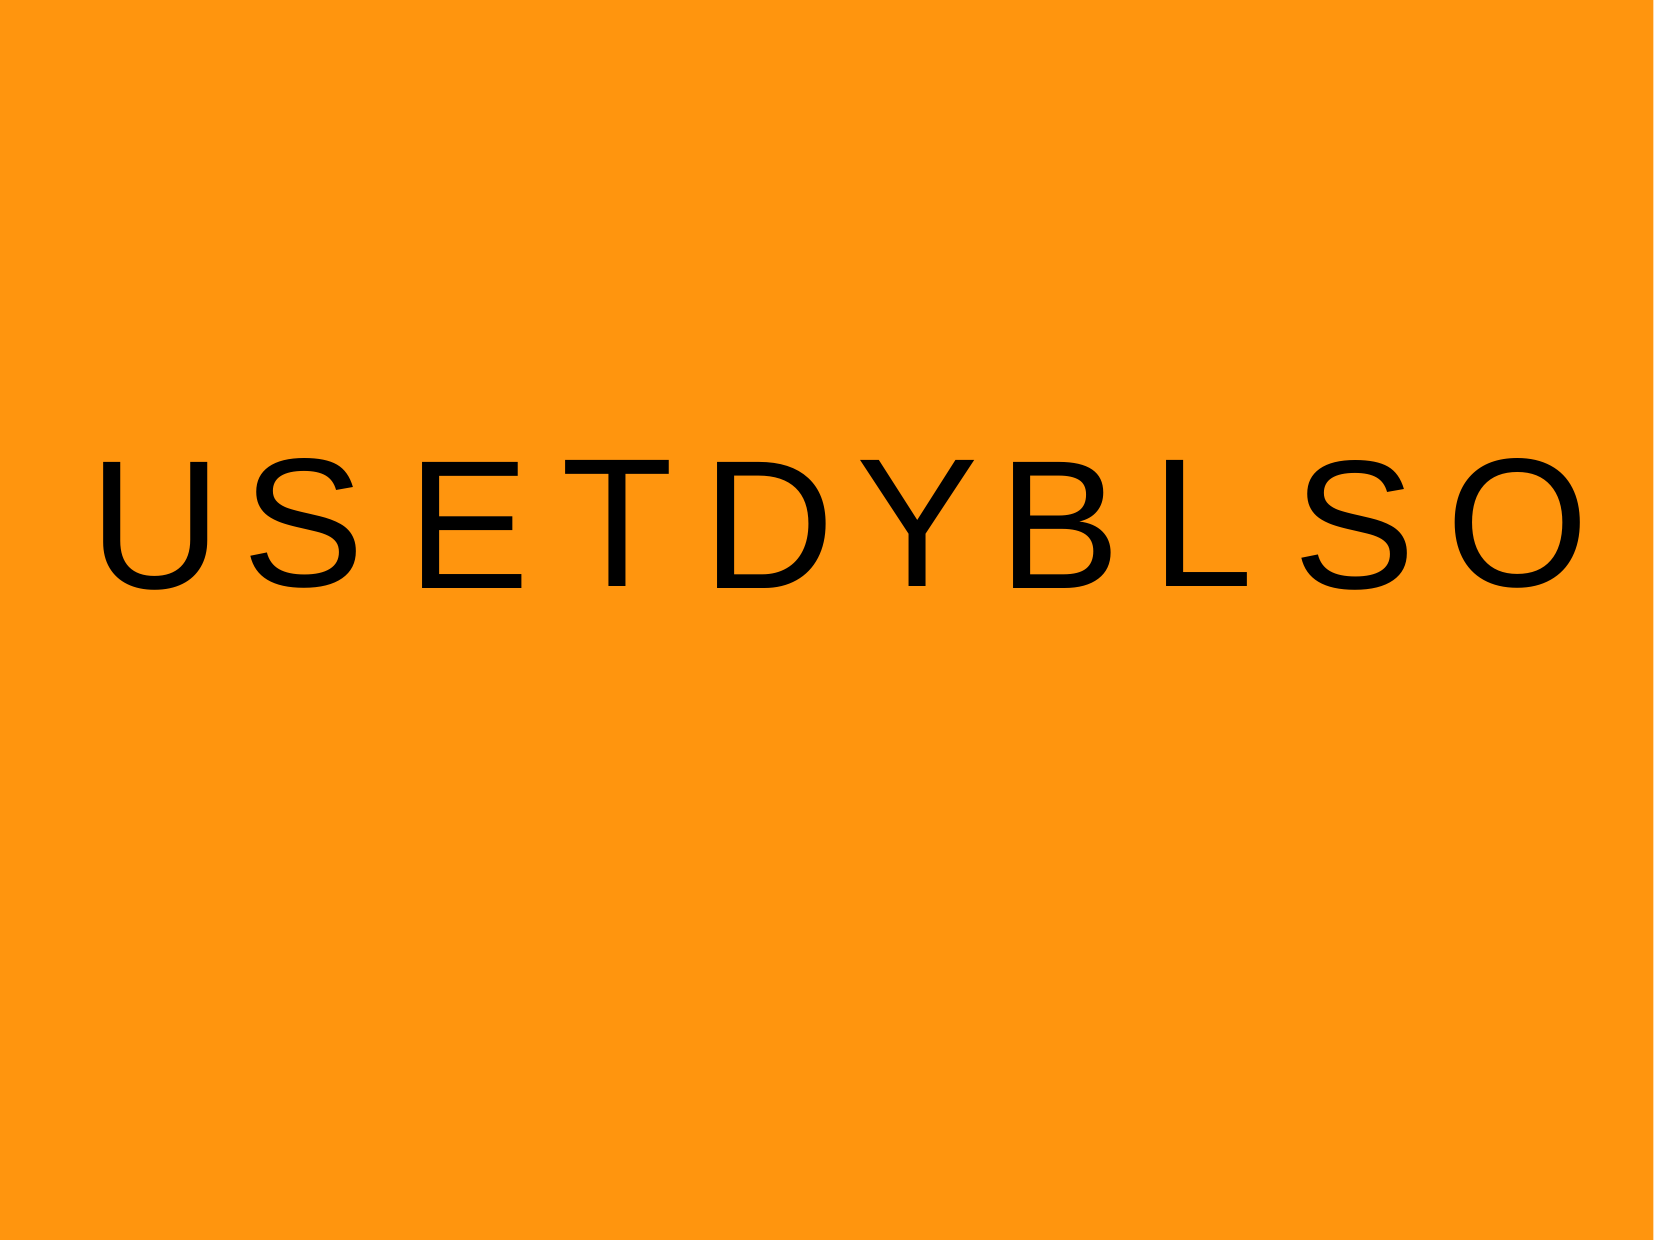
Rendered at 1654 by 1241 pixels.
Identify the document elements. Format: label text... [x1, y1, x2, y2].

text_box U E D B S [23, 415, 1501, 725]
text_box S T Y L O [177, 413, 1654, 723]
